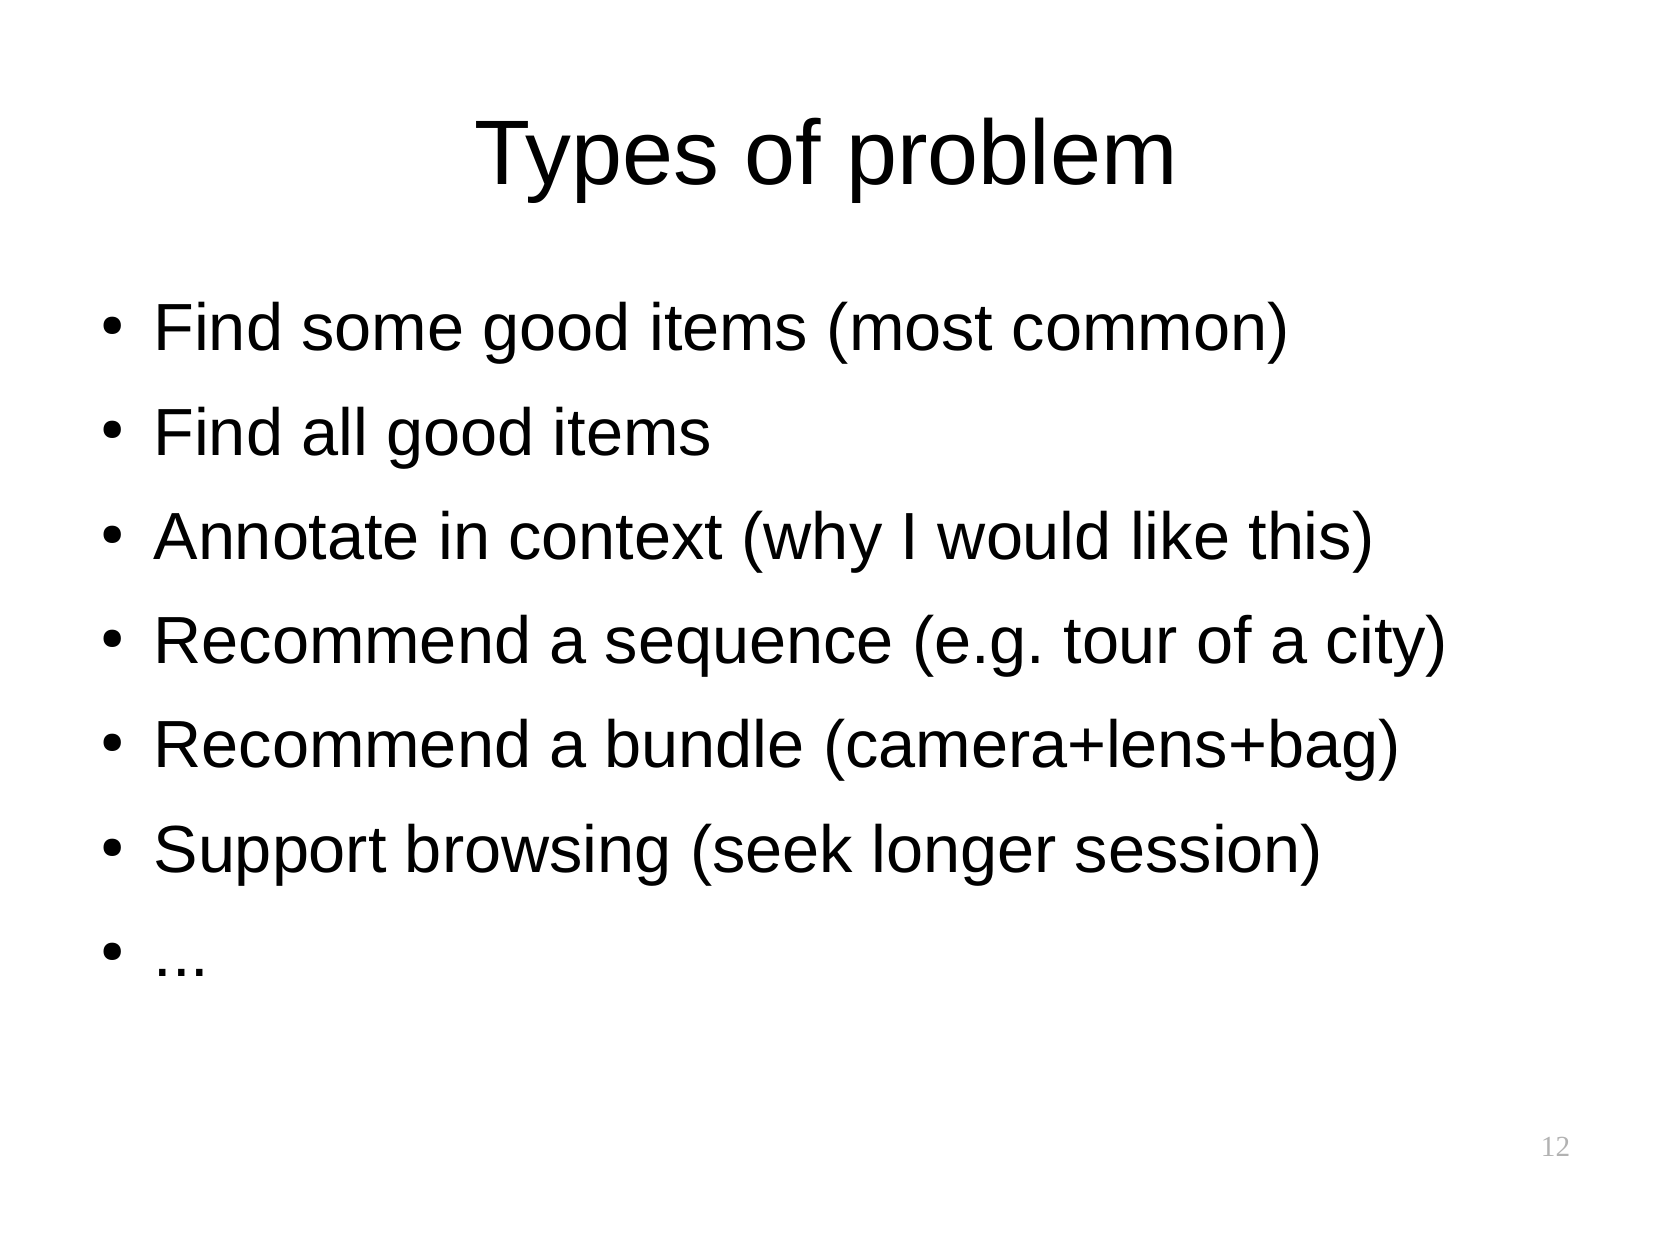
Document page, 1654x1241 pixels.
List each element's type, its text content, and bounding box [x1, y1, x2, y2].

title Types of problem [82, 49, 1571, 257]
list Find some good items (most common) Find all good items Annotate in context (why I would like this) Recommend a sequence (e.g. tour of a city) Recommend a bundle (camera+lens+bag) Support browsing (seek longer session) ... [82, 290, 1571, 1010]
